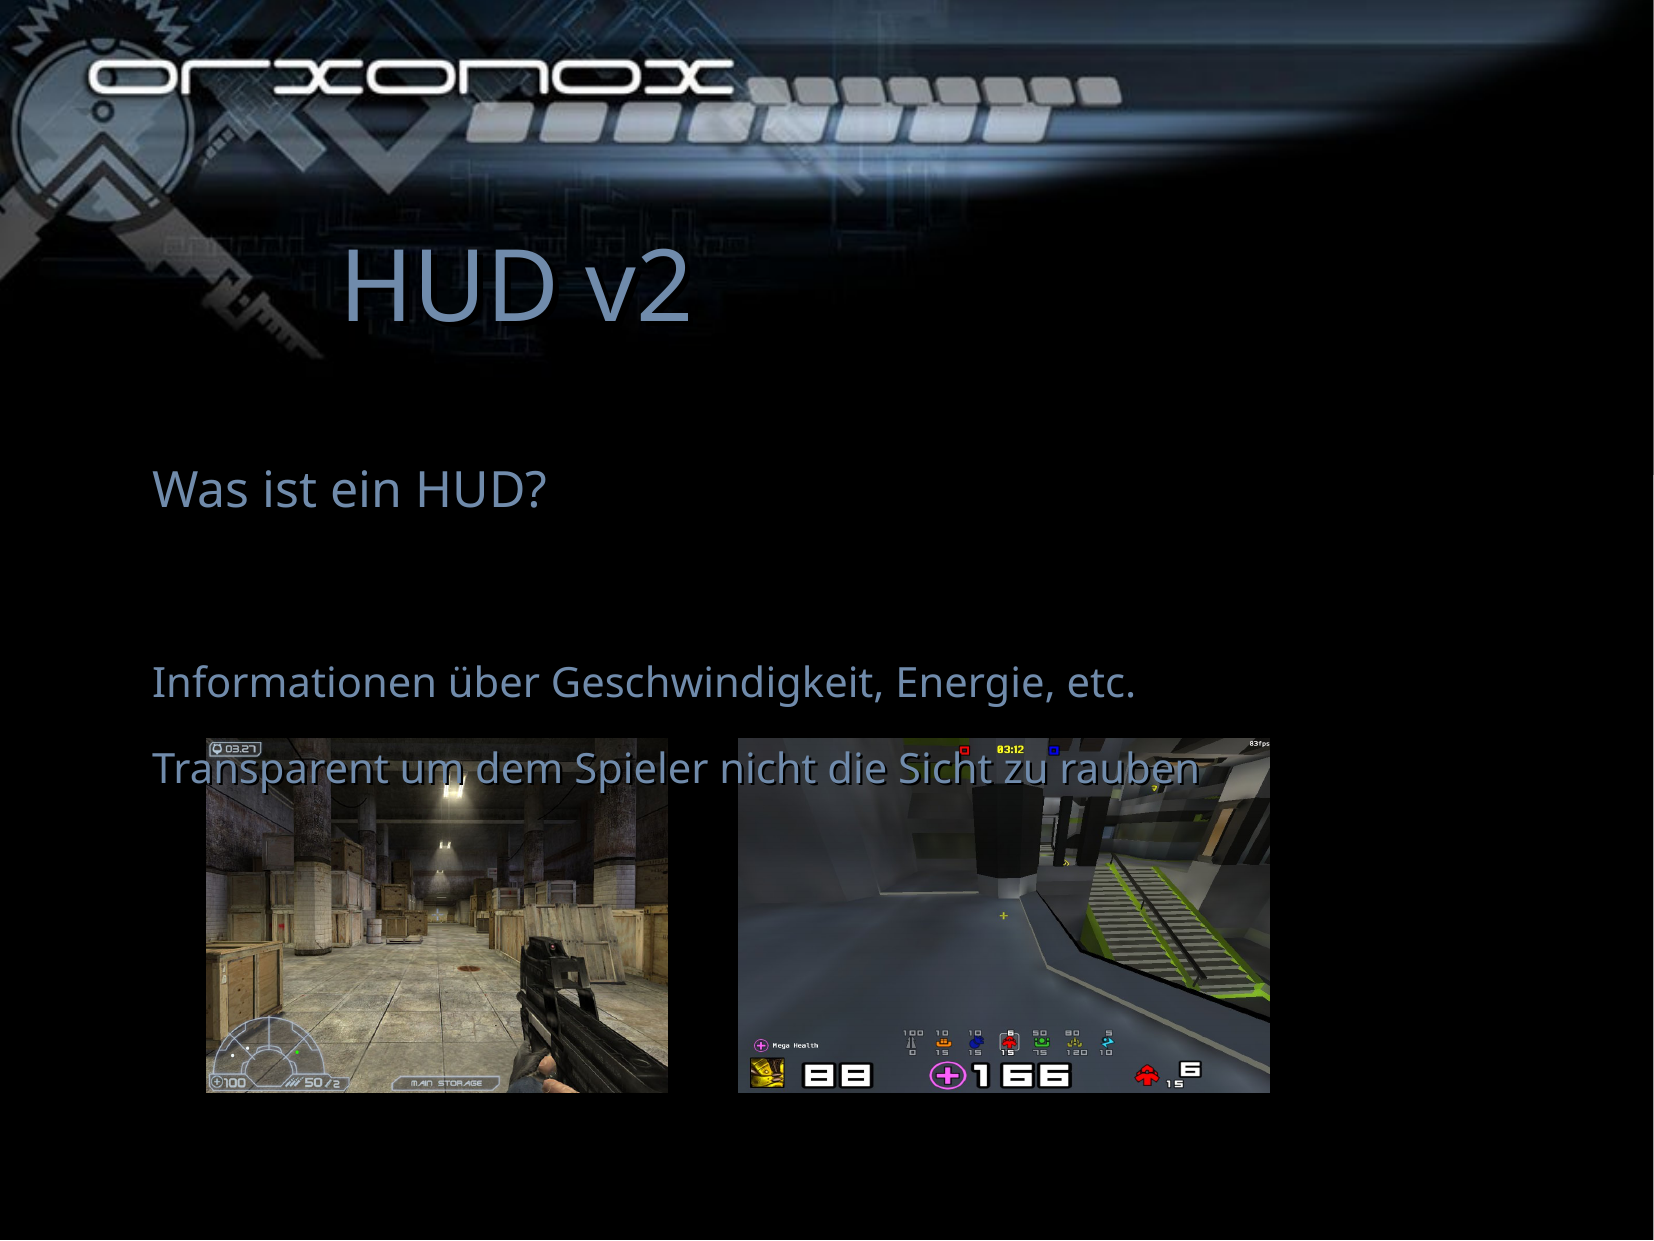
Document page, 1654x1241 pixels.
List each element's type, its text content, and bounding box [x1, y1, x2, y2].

picture [206, 738, 668, 1093]
text_box HUD v2 [324, 206, 1300, 262]
text_box Was ist ein HUD? Informationen über Geschwindigkeit, Energie, etc. Transparent um dem Spieler nicht die Sicht zu rauben [101, 412, 1549, 699]
picture [738, 738, 1270, 1093]
picture [0, 0, 1654, 475]
